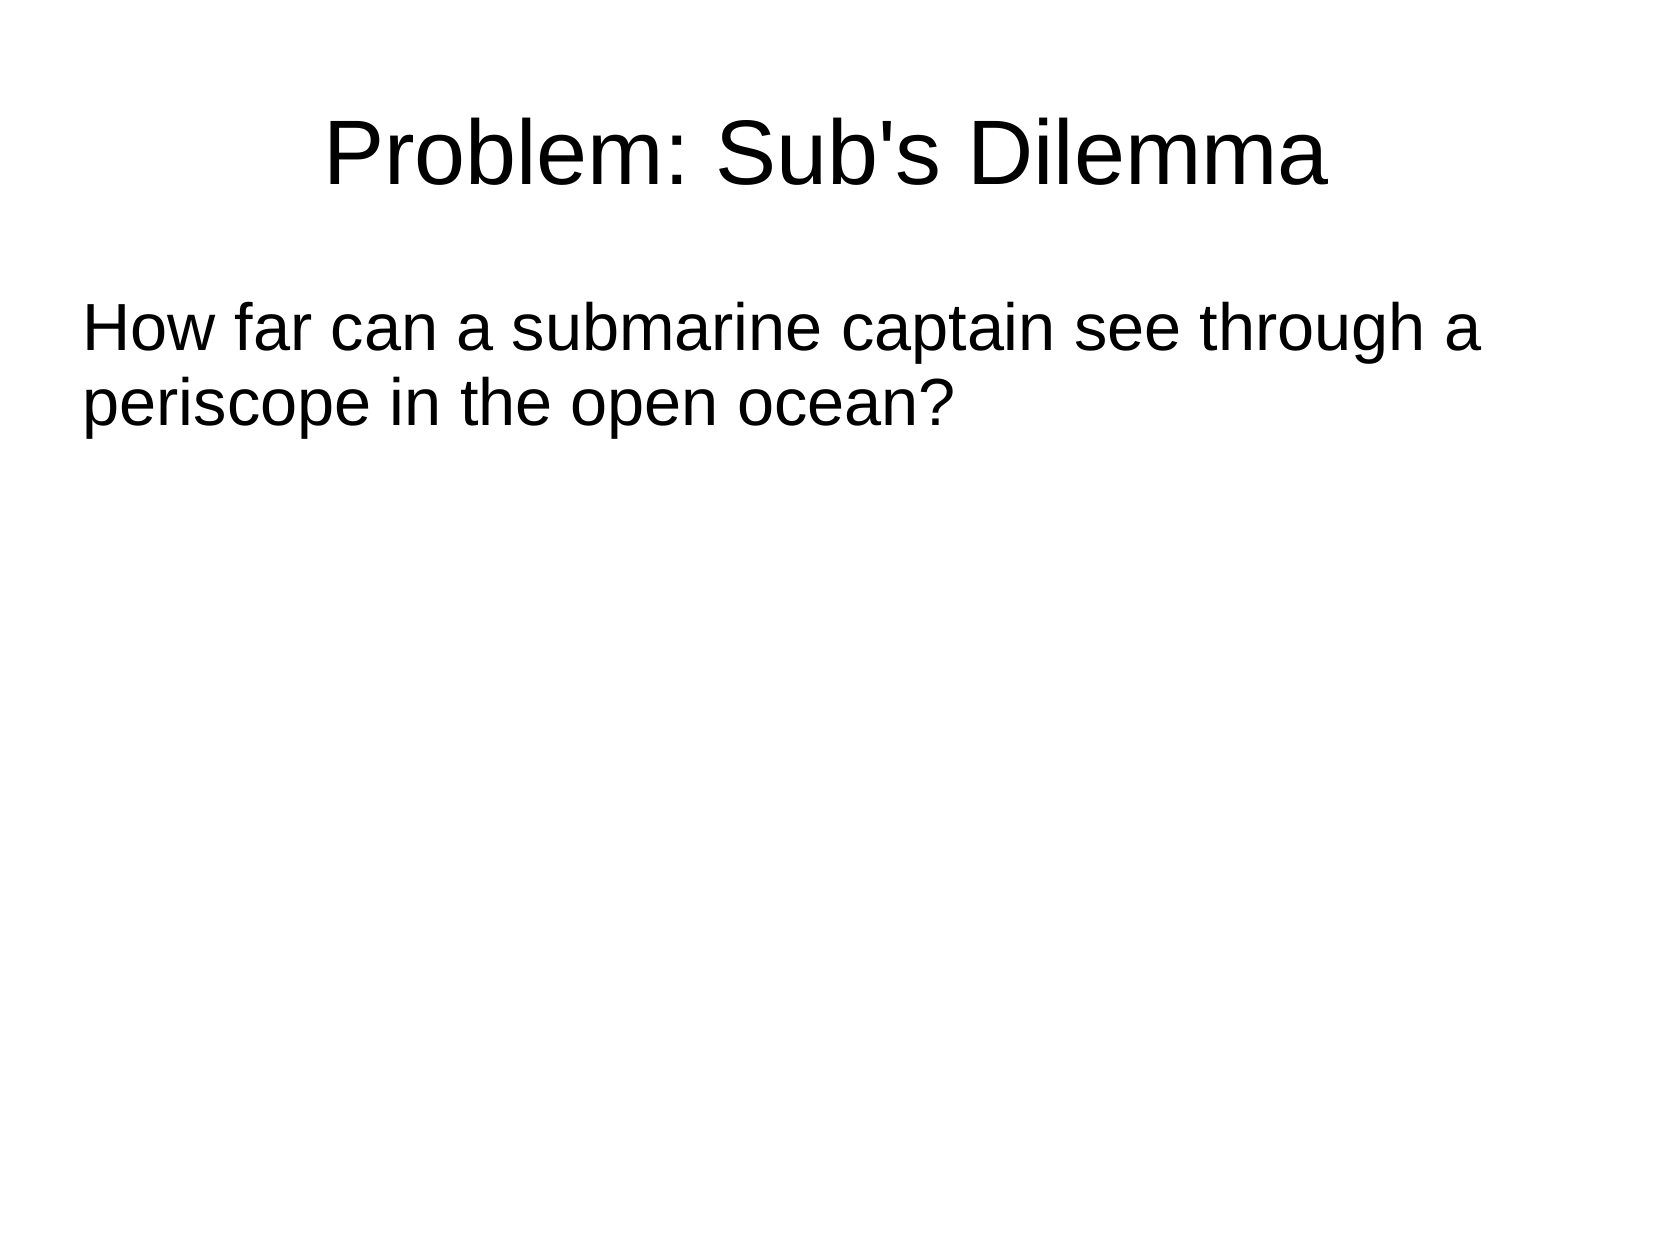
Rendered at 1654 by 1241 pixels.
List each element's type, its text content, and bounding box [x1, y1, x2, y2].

list How far can a submarine captain see through a periscope in the open ocean? [82, 290, 1571, 1010]
title Problem: Sub's Dilemma [82, 49, 1571, 257]
